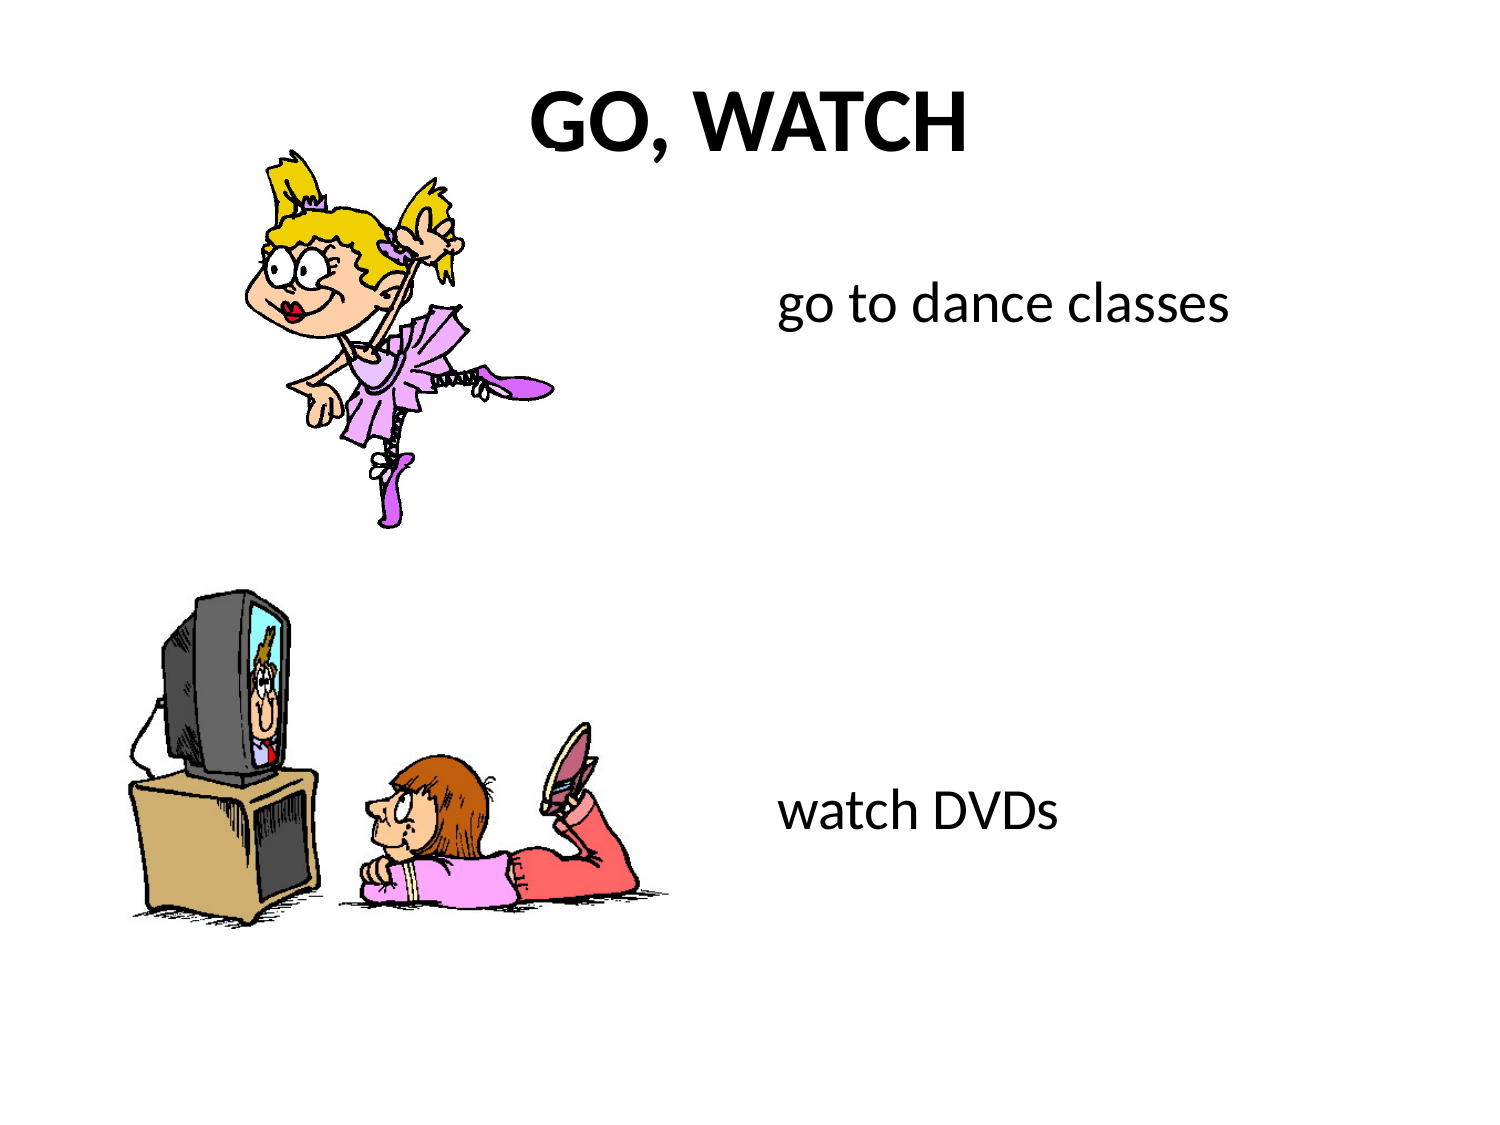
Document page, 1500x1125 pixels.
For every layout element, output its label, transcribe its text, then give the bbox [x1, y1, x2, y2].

picture [242, 149, 555, 530]
picture [125, 586, 672, 929]
list go to dance classes watch DVDs [762, 172, 1426, 1005]
title GO, WATCH [75, 45, 1426, 185]
